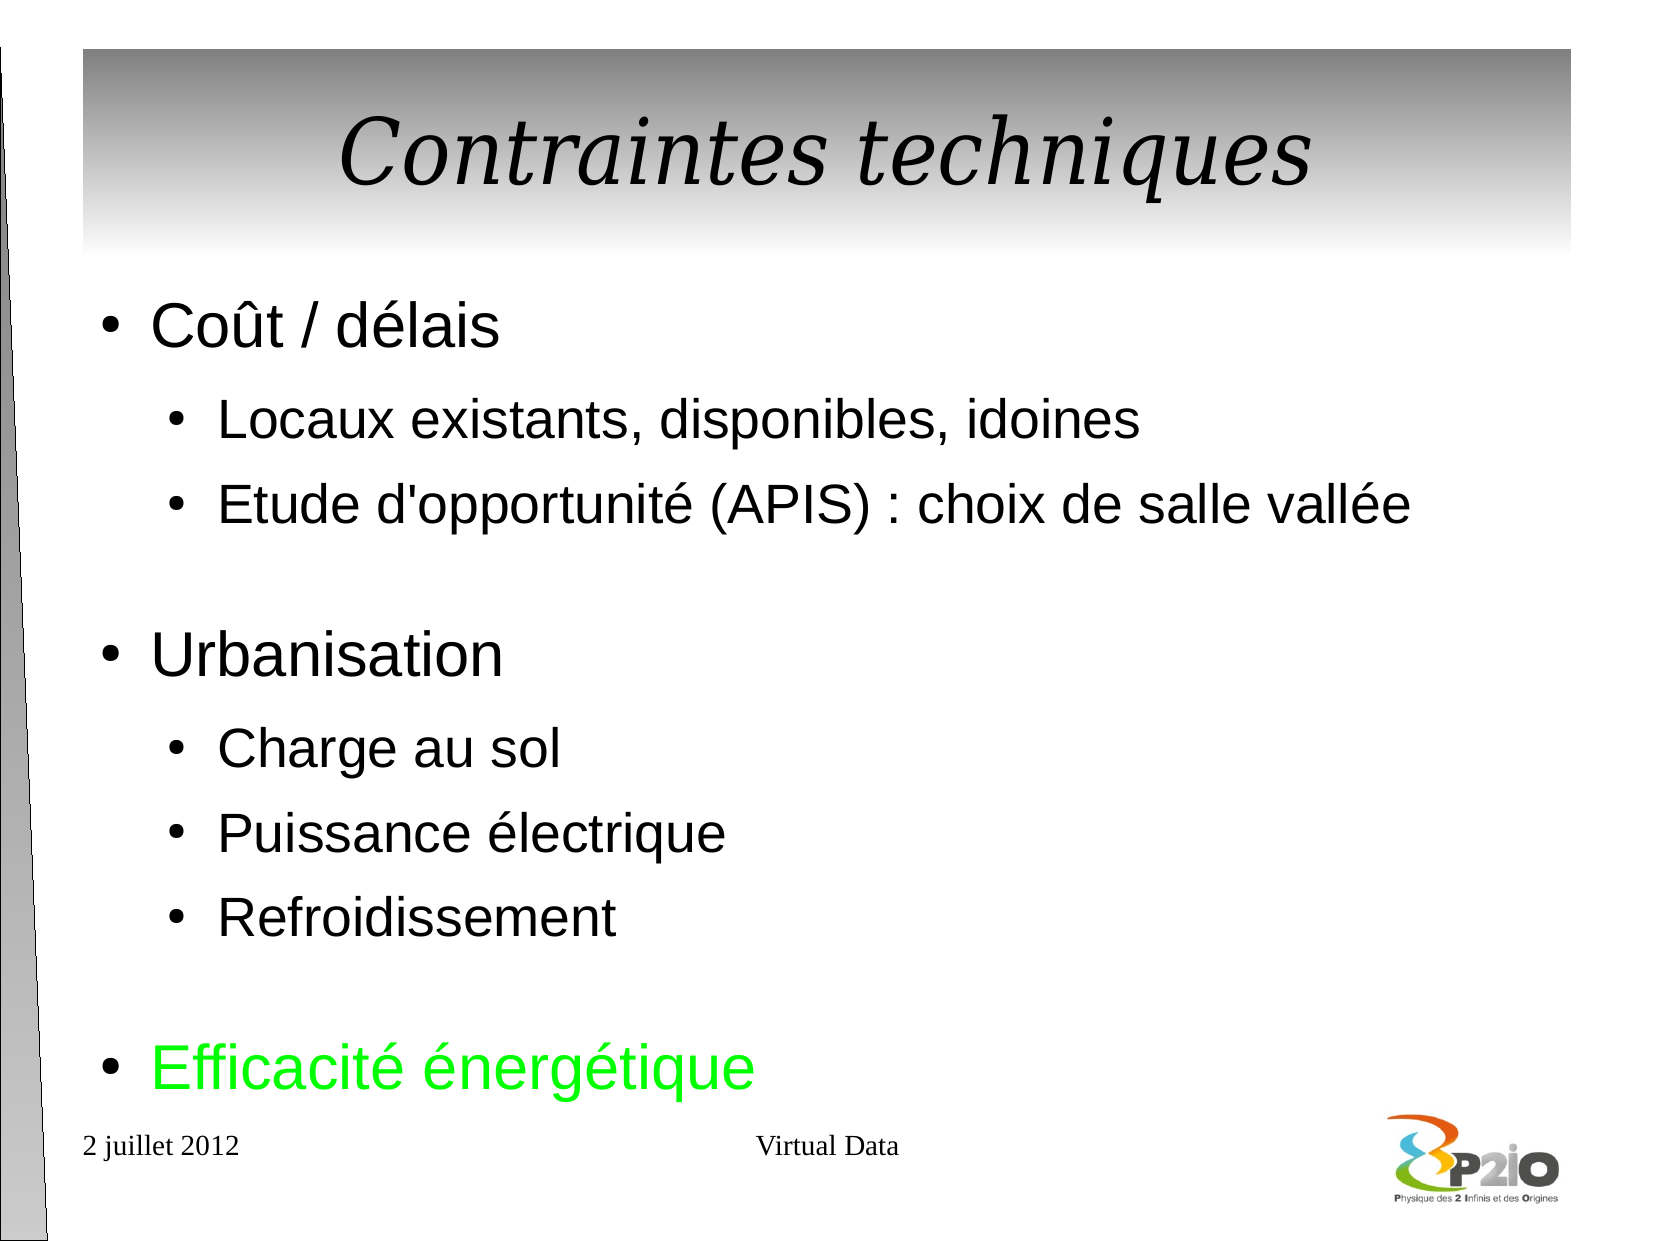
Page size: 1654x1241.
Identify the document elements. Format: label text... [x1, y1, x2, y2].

title Contraintes techniques [82, 49, 1571, 257]
picture [1381, 1109, 1569, 1214]
list Coût / délais Locaux existants, disponibles, idoines Etude d'opportunité (APIS) : choix de salle vallée Urbanisation Charge au sol Puissance électrique Refroidissement Efficacité énergétique [82, 290, 1571, 1109]
